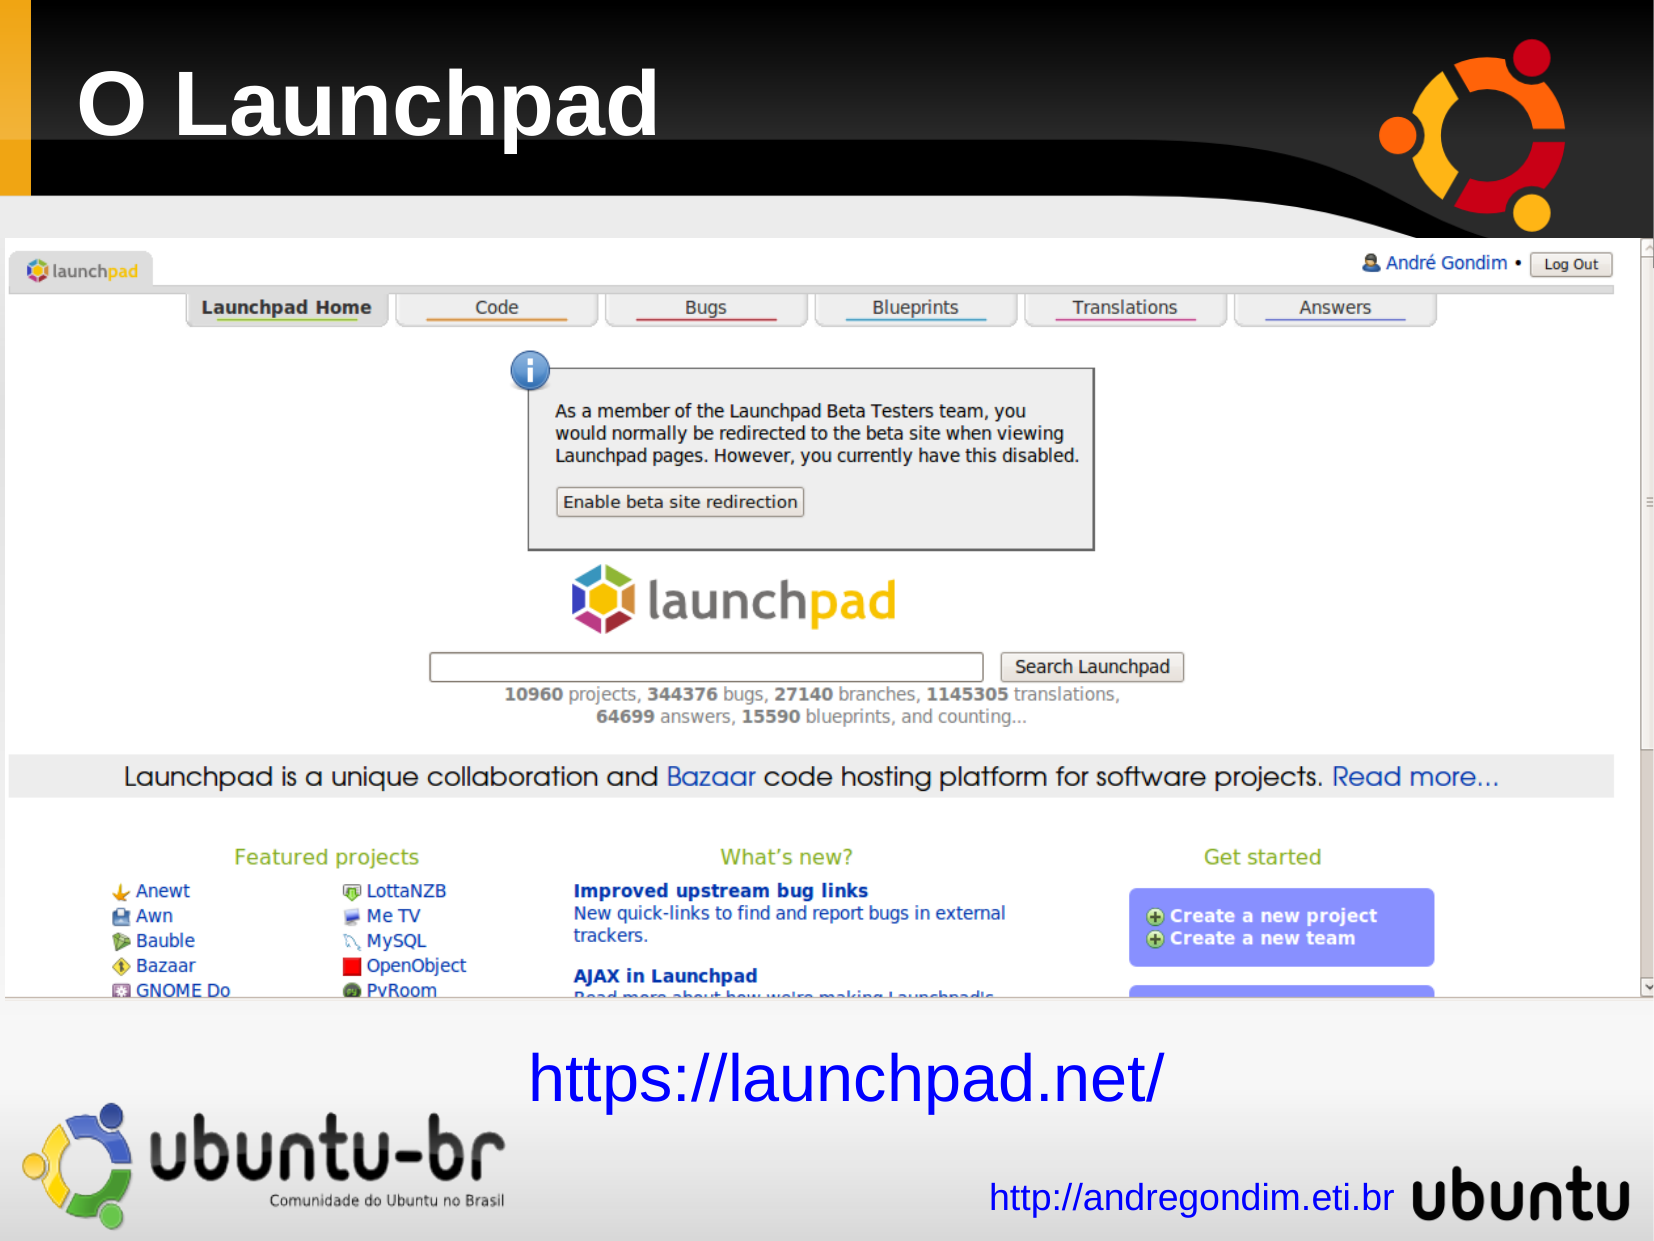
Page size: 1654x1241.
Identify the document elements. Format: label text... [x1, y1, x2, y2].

picture [0, 0, 1654, 1241]
title O Launchpad [76, 7, 1565, 200]
text_box https://launchpad.net/ [513, 1033, 1223, 1124]
